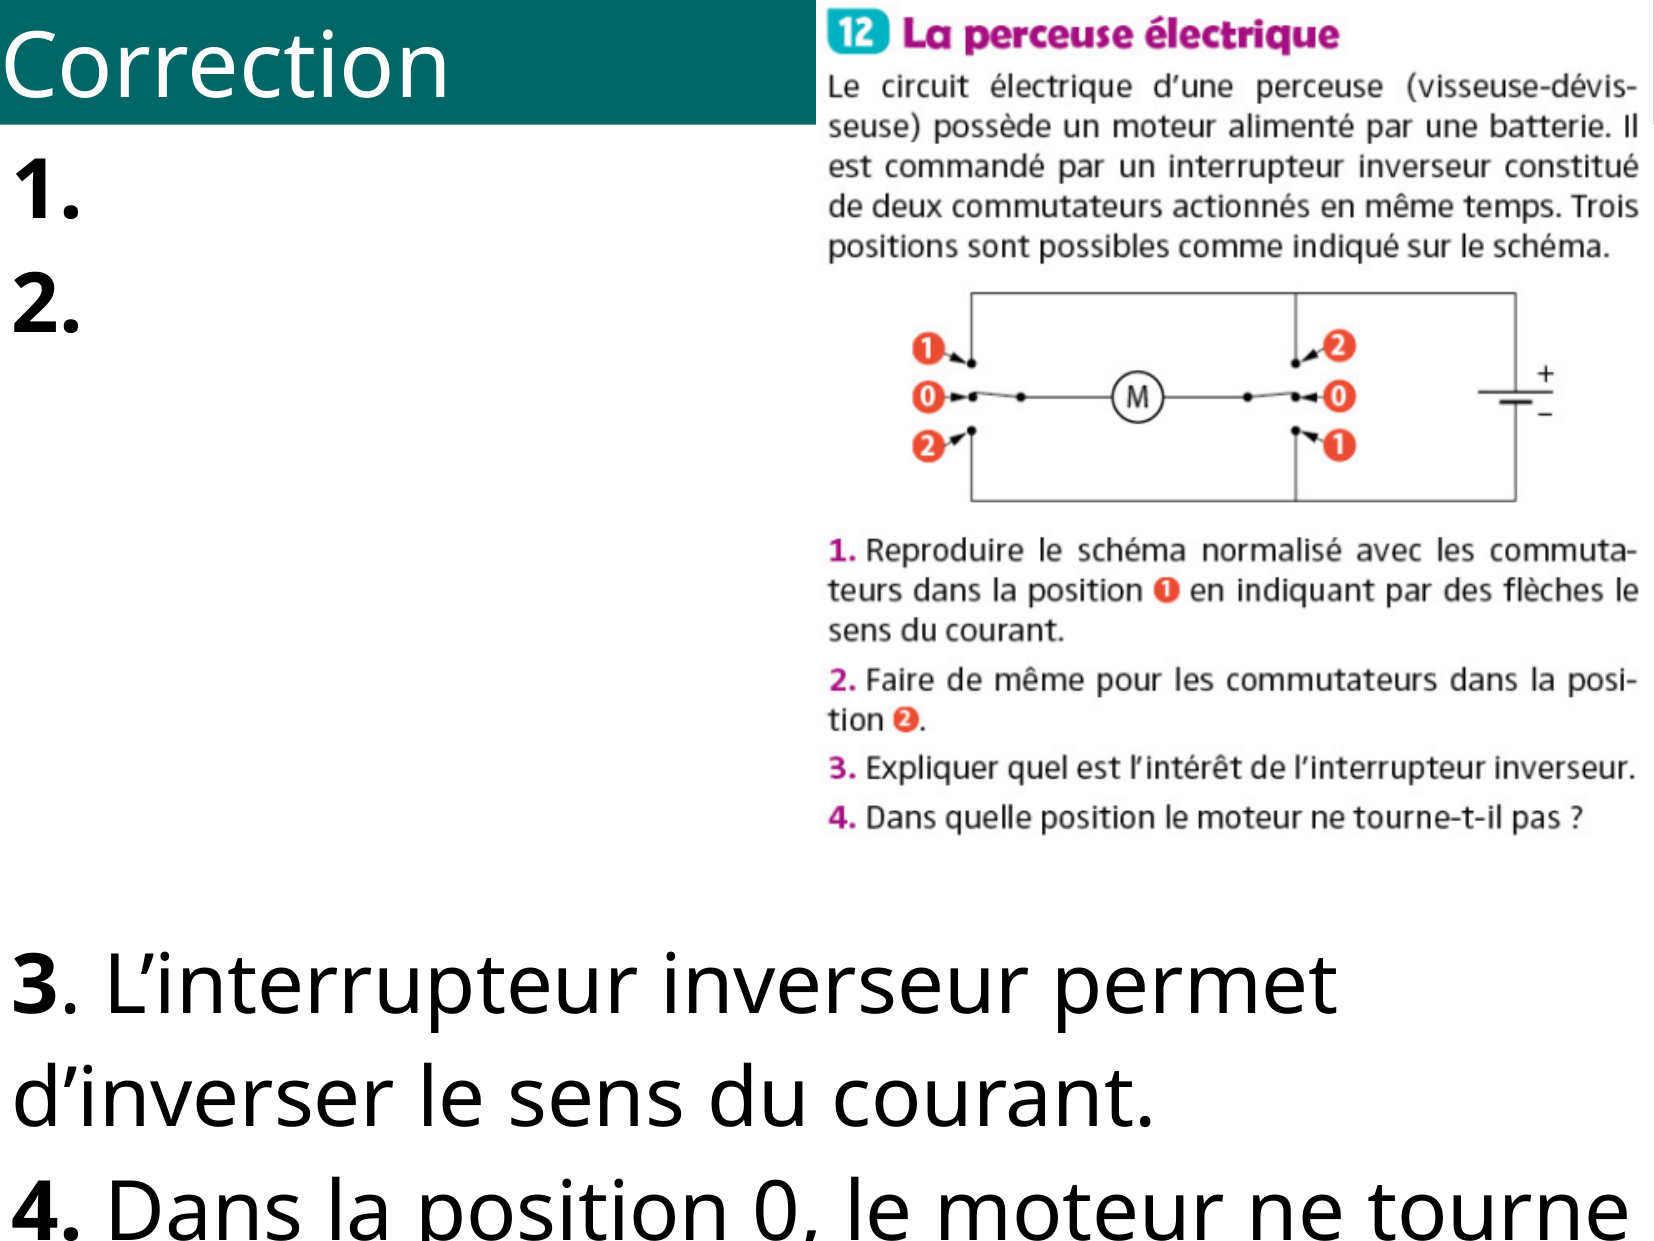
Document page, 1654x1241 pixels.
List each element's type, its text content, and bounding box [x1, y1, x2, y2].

subtitle 1. 2. 3. L’interrupteur inverseur permet d’inverser le sens du courant. 4. Dans la position 0, le moteur ne tourne pas. [11, 129, 1642, 1229]
picture [816, 0, 1654, 851]
title Correction [0, 4, 816, 120]
